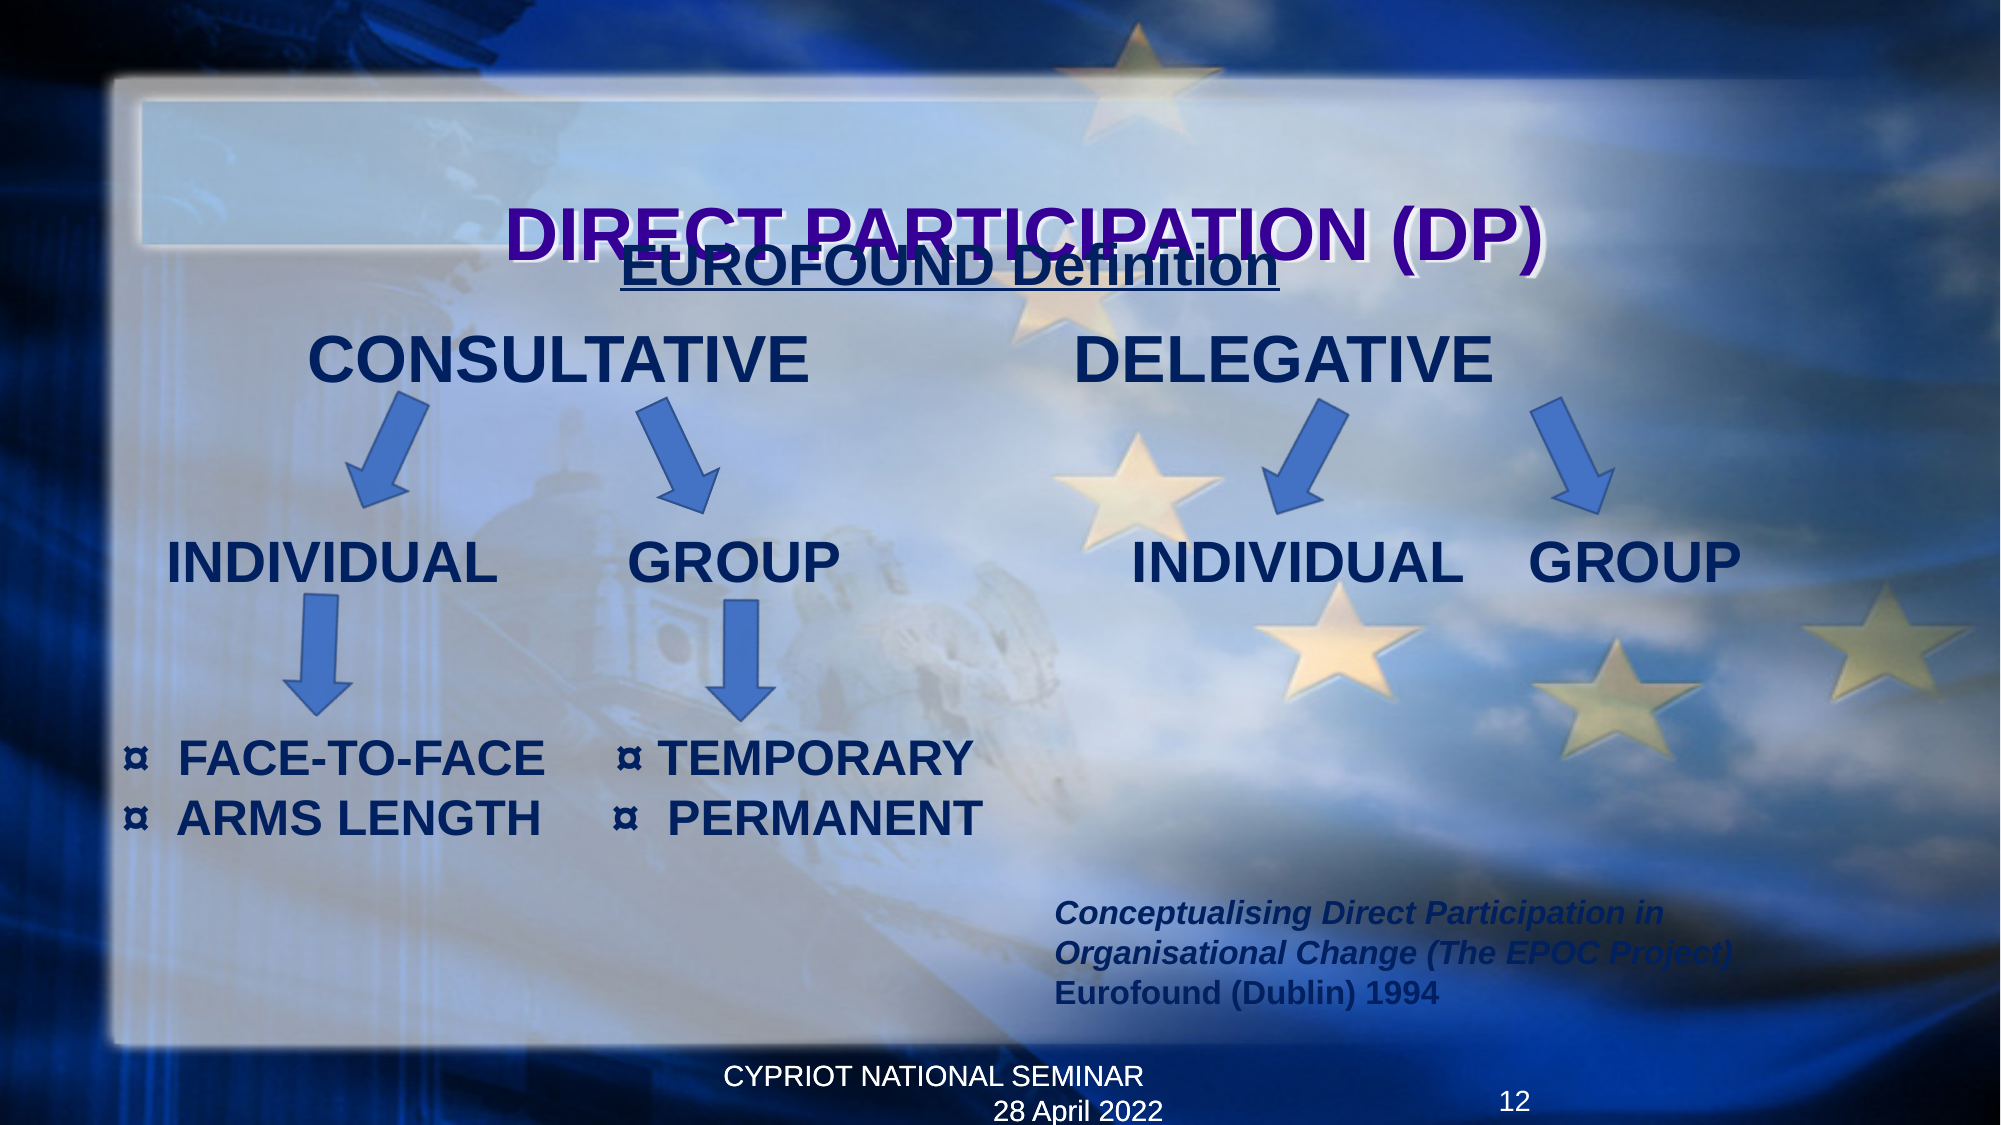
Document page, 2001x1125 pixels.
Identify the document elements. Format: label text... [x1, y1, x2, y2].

text_box CYPRIOT NATIONAL SEMINAR 28 April 2022 [708, 1050, 1342, 1125]
picture [1529, 396, 1616, 515]
text_box ¤ FACE-TO-FACE ¤ TEMPORARY ¤ ARMS LENGTH ¤ PERMANENT [107, 717, 1100, 855]
text_box EUROFOUND Definition [605, 219, 1337, 305]
picture [318, 380, 465, 522]
title DIRECT PARTICIPATION (DP) [150, 87, 1900, 251]
text_box [636, 397, 719, 514]
text_box CONSULTATIVE DELEGATIVE [195, 308, 1884, 405]
text_box Conceptualising Direct Participation in Organisational Change (The EPOC Project) Eurofound (Dublin) 1994 [1039, 883, 1789, 1021]
picture [255, 579, 387, 725]
picture [1235, 388, 1382, 529]
text_box INDIVIDUAL GROUP INDIVIDUAL GROUP [135, 516, 1900, 603]
picture [678, 586, 808, 730]
text_box [1483, 1050, 1901, 1125]
